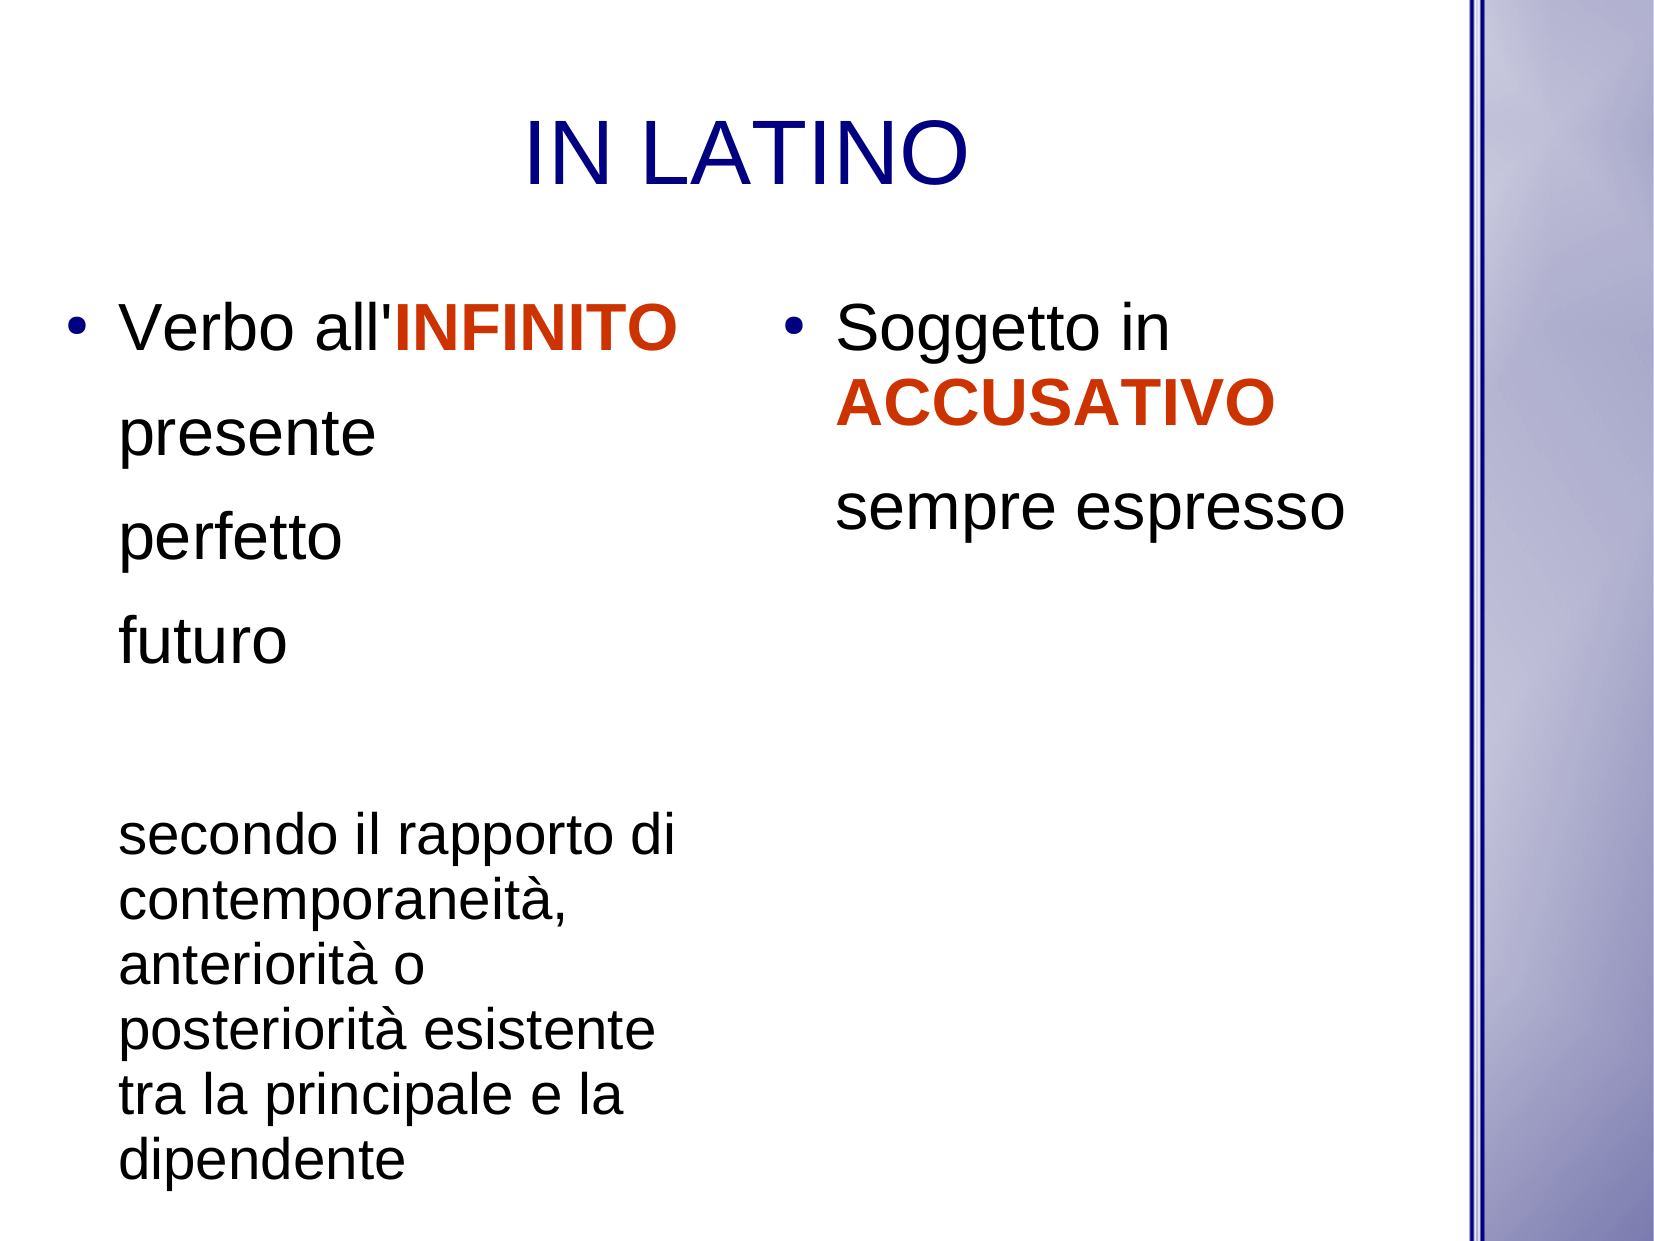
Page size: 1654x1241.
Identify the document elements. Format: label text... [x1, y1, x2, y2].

list Soggetto in ACCUSATIVO sempre espresso [764, 290, 1448, 1109]
list Verbo all'INFINITO presente perfetto futuro secondo il rapporto di contemporaneità, anteriorità o posteriorità esistente tra la principale e la dipendente [47, 290, 731, 1191]
picture [0, 0, 1654, 1241]
title IN LATINO [47, 49, 1447, 257]
